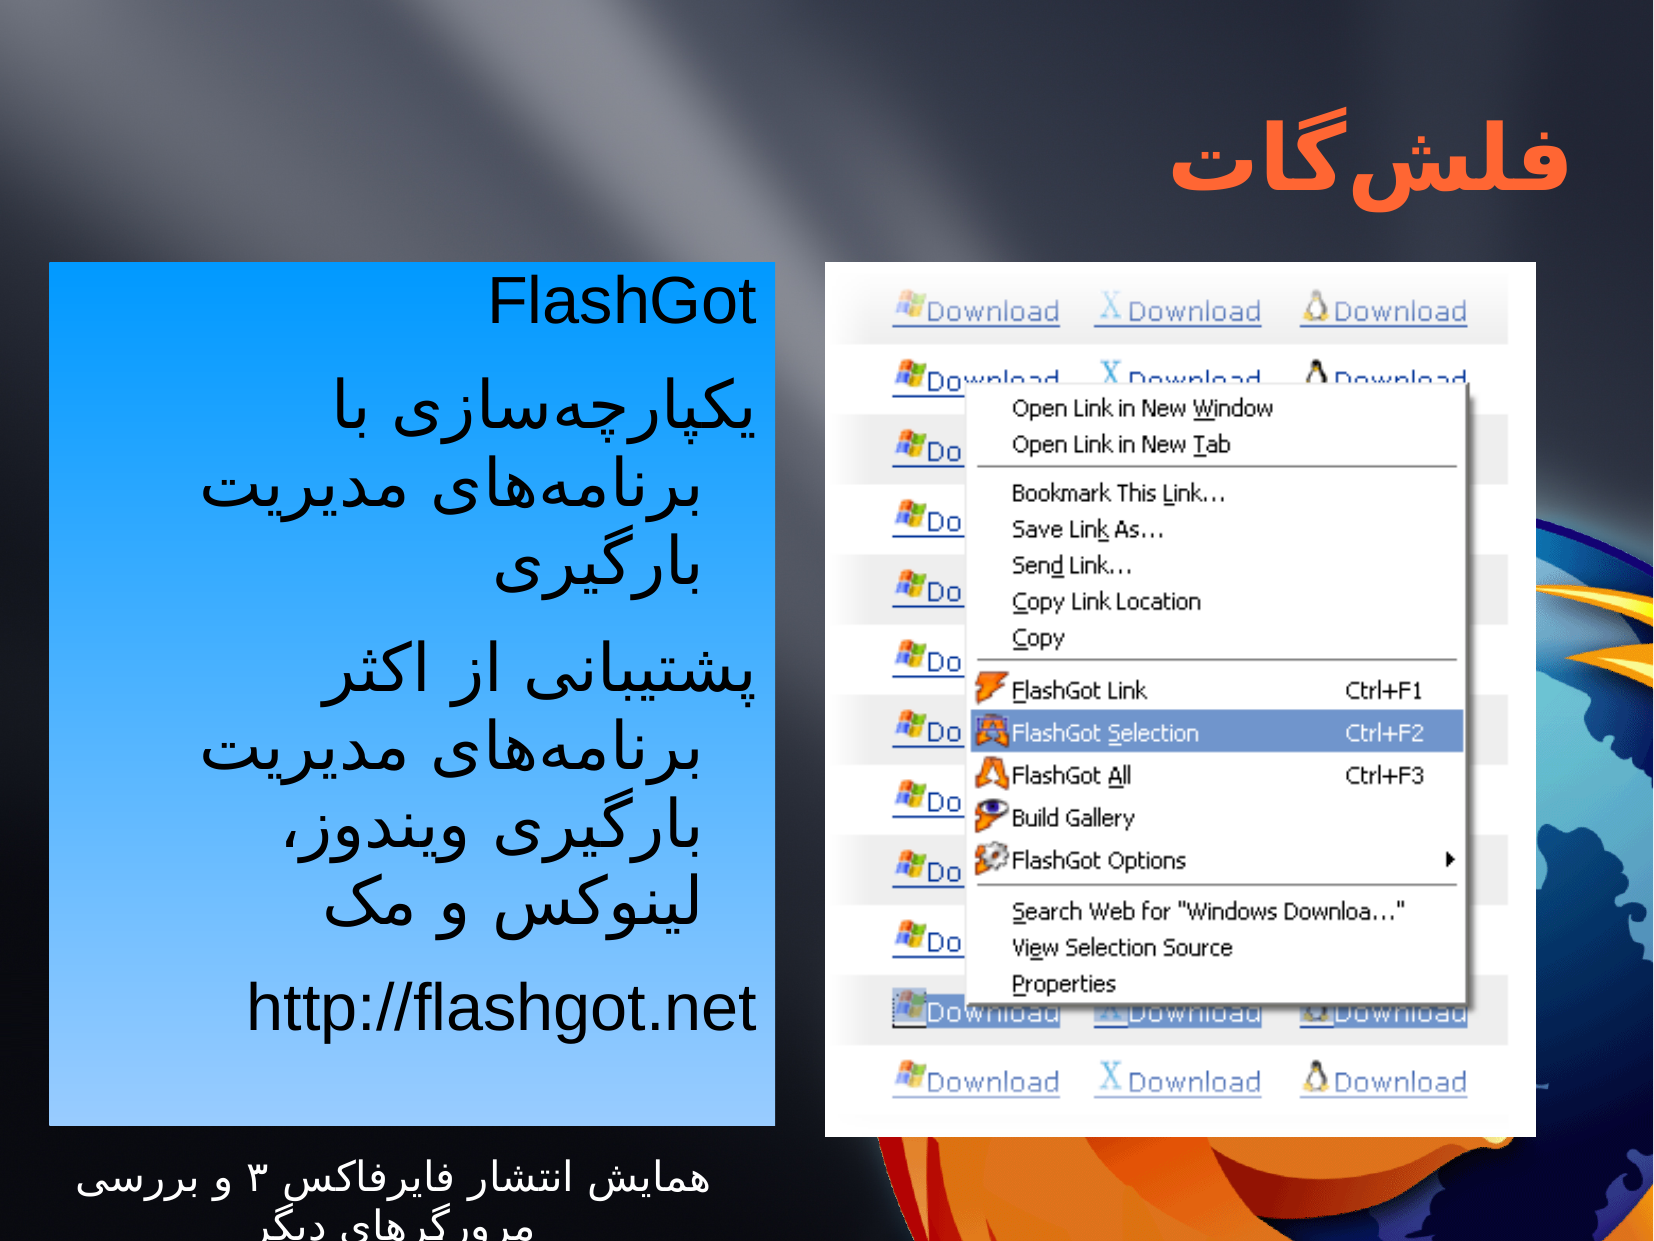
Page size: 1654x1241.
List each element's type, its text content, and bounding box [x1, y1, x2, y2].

picture [521, 1231, 528, 1237]
list FlashGot یکپارچه‌سازی با برنامه‌های مدیریت بارگیری پشتیبانی از اکثر برنامه‌های مدیریت بارگیری ویندوز، لینوکس و مک http://flashgot.net [49, 262, 776, 1126]
picture [0, 0, 1654, 1241]
title فلش‌گات [149, 55, 1575, 263]
